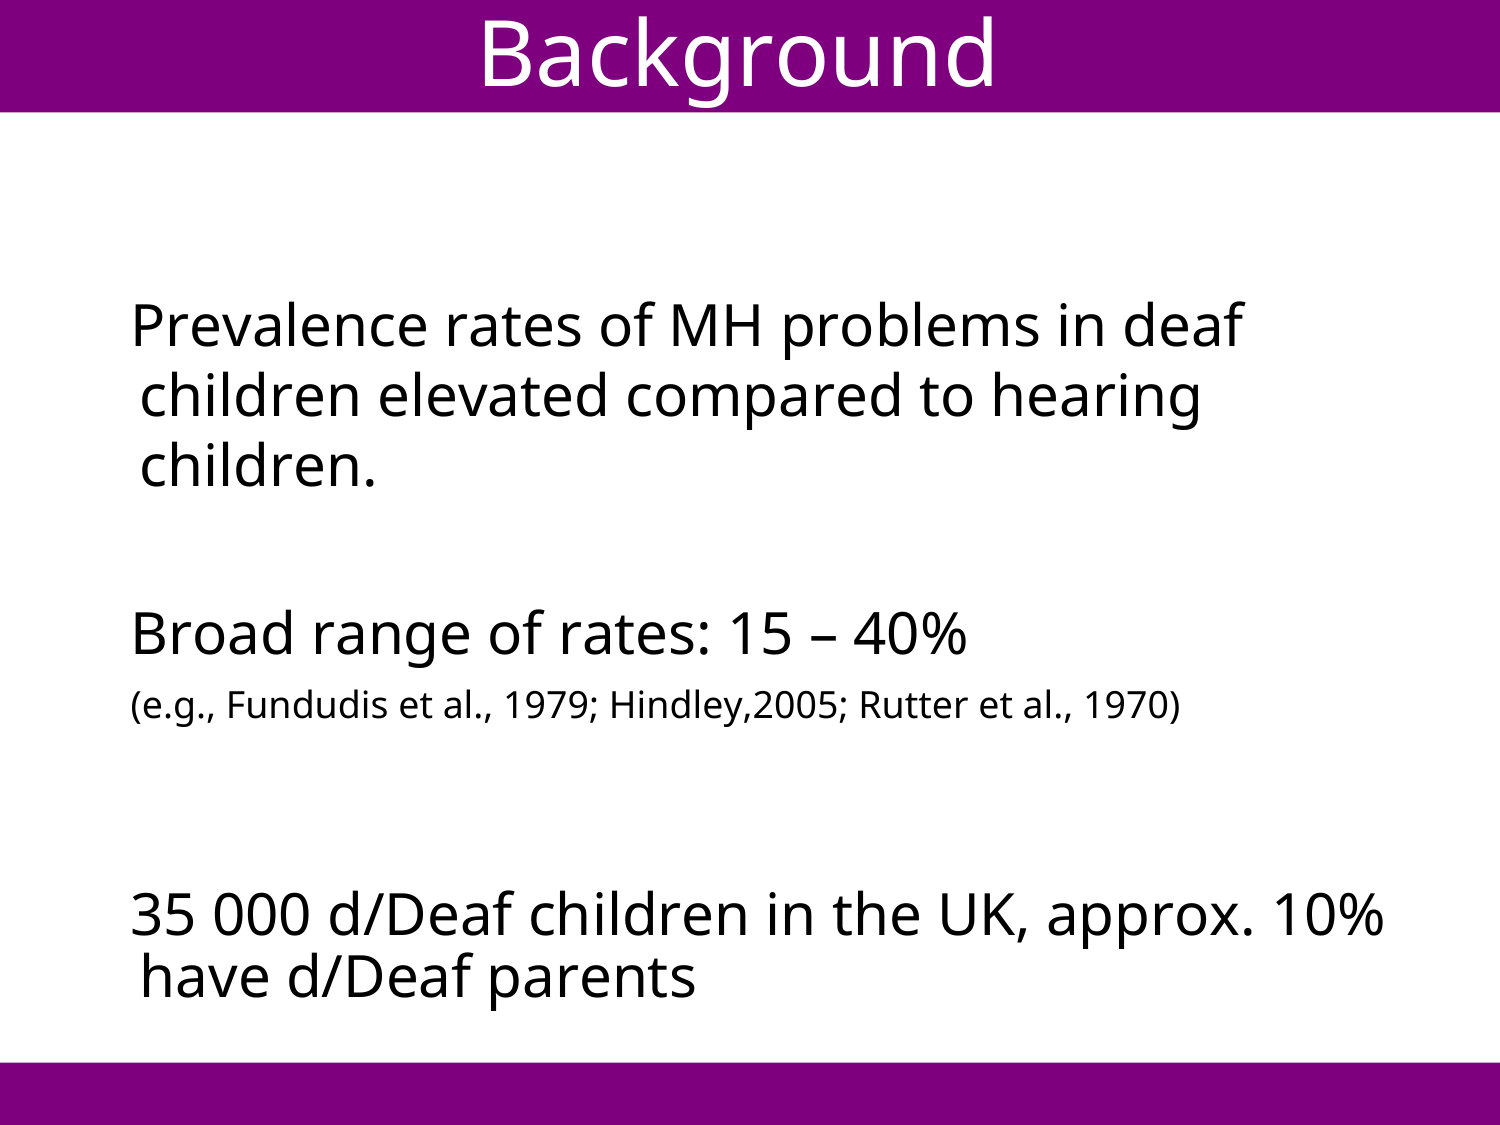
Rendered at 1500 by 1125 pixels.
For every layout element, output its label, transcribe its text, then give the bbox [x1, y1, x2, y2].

list Prevalence rates of MH problems in deaf children elevated compared to hearing children. Broad range of rates: 15 – 40% (e.g., Fundudis et al., 1979; Hindley,2005; Rutter et al., 1970) 35 000 d/Deaf children in the UK, approx. 10% have d/Deaf parents [68, 196, 1432, 1034]
title Background [112, 0, 1388, 113]
text_box [1388, 0, 1500, 113]
text_box [0, 1062, 1500, 1125]
text_box [0, 0, 112, 113]
